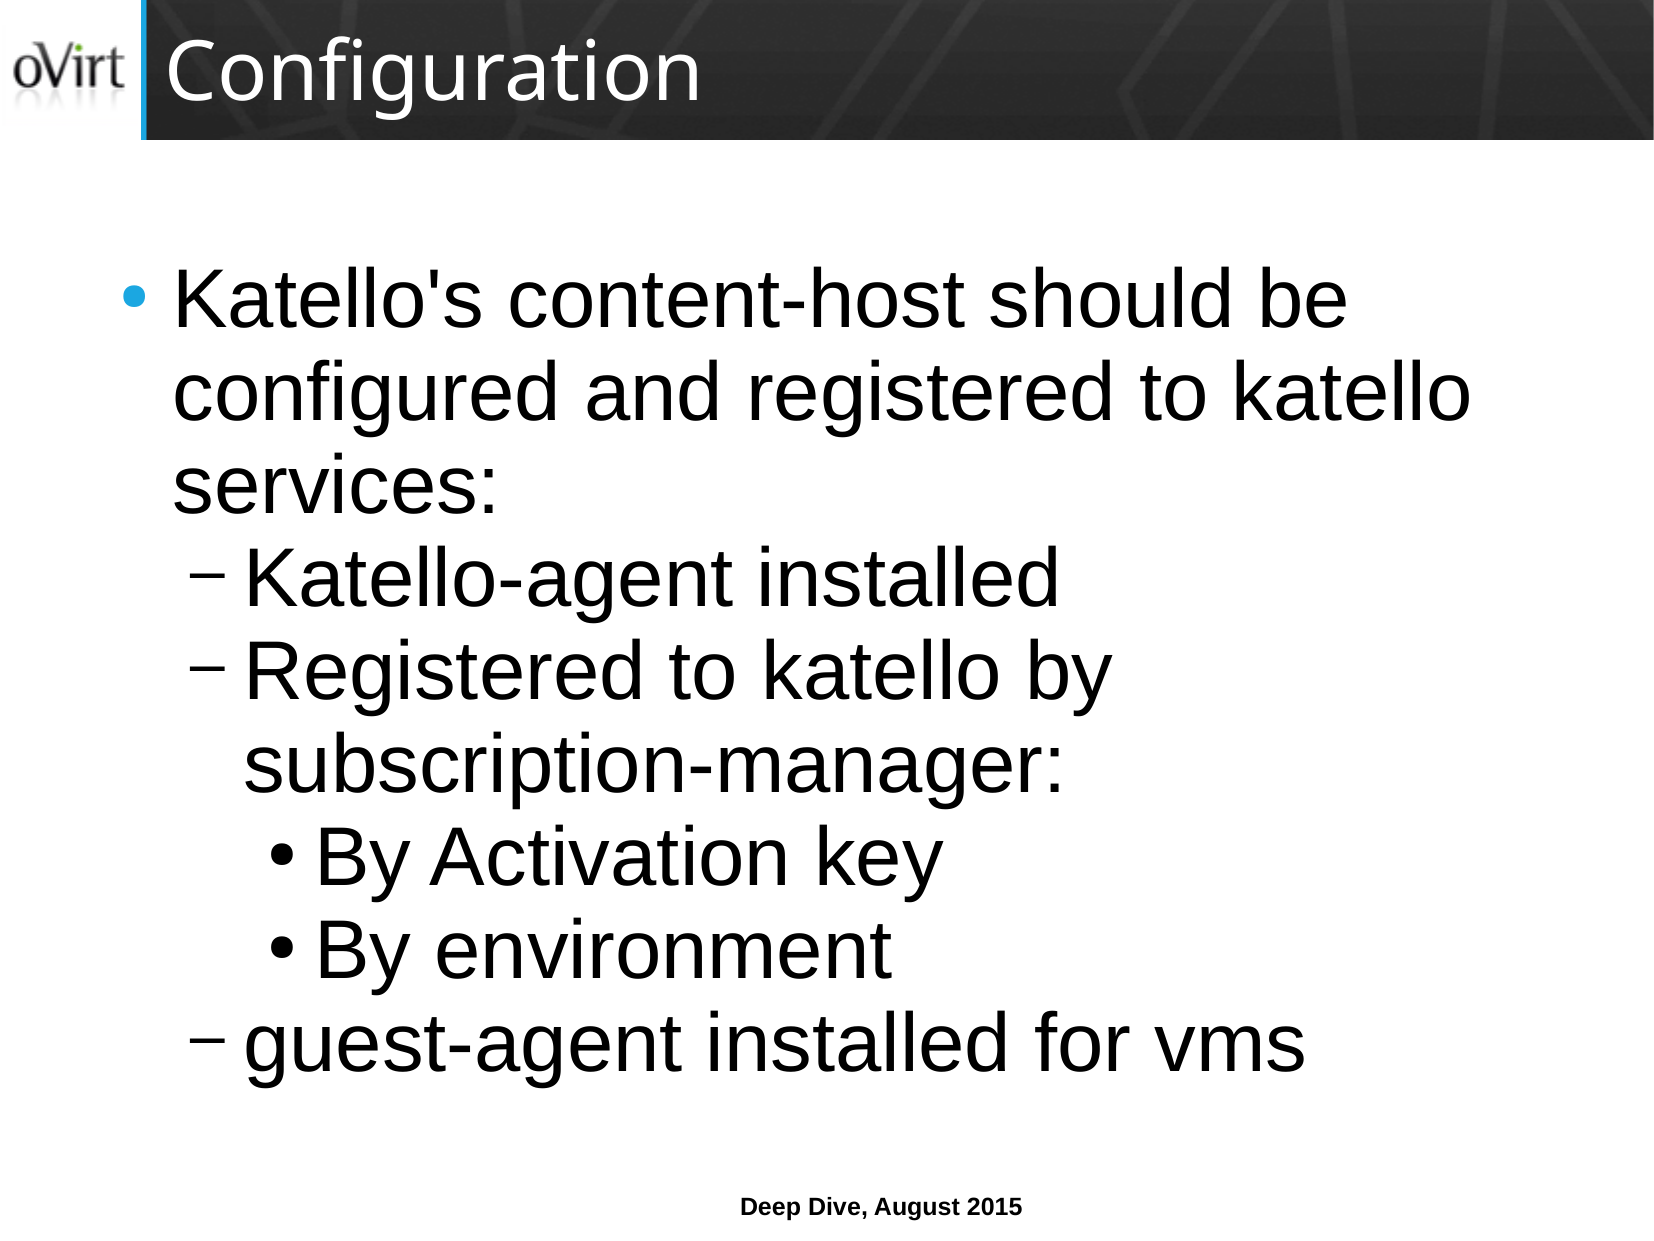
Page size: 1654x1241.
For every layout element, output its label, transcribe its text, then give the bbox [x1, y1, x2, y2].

text_box Katello's content-host should be configured and registered to katello services: Katello-agent installed Registered to katello by subscription-manager: By Activation key By environment guest-agent installed for vms [86, 244, 1576, 1190]
title Configuration [164, 18, 1653, 119]
picture [0, 0, 1654, 140]
